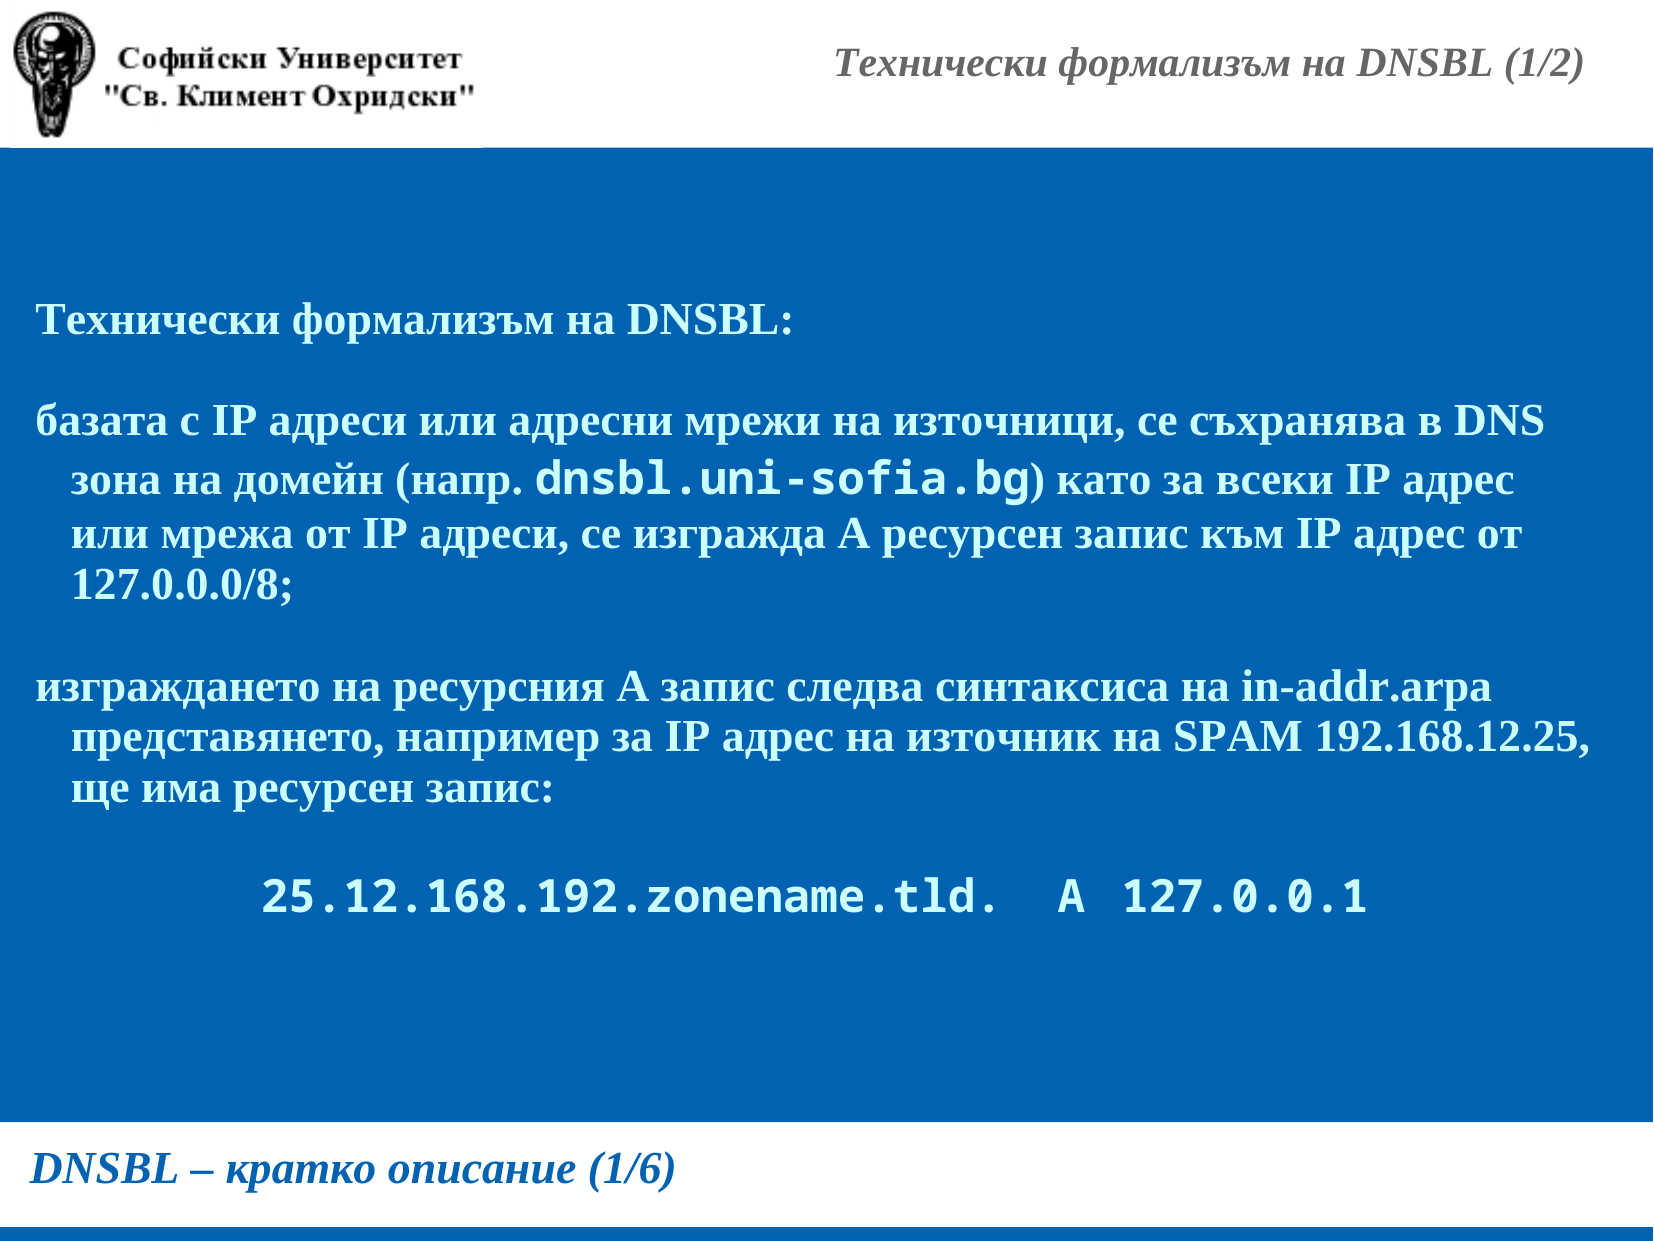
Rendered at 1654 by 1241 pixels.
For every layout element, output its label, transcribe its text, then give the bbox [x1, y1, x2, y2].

text_box DNSBL – кратко описание (1/6) [29, 1143, 681, 1211]
text_box Технически формализъм на DNSBL: базата с IP адреси или адресни мрежи на източници, се съхранява в DNS зона на домейн (напр. dnsbl.uni-sofia.bg) като за всеки IP адрес или мрежа от IP адреси, се изгражда A ресурсен запис към IP адрес от 127.0.0.0/8; изграждането на ресурсния A запис следва синтаксиса на in-addr.arpa представянето, например за IP адрес на източник на SPAM 192.168.12.25, ще има ресурсен запис: 25.12.168.192.zonename.tld. A 127.0.0.1 [0, 147, 1653, 1123]
picture [10, 0, 482, 148]
title Технически формализъм на DNSBL (1/2) [767, 2, 1652, 121]
